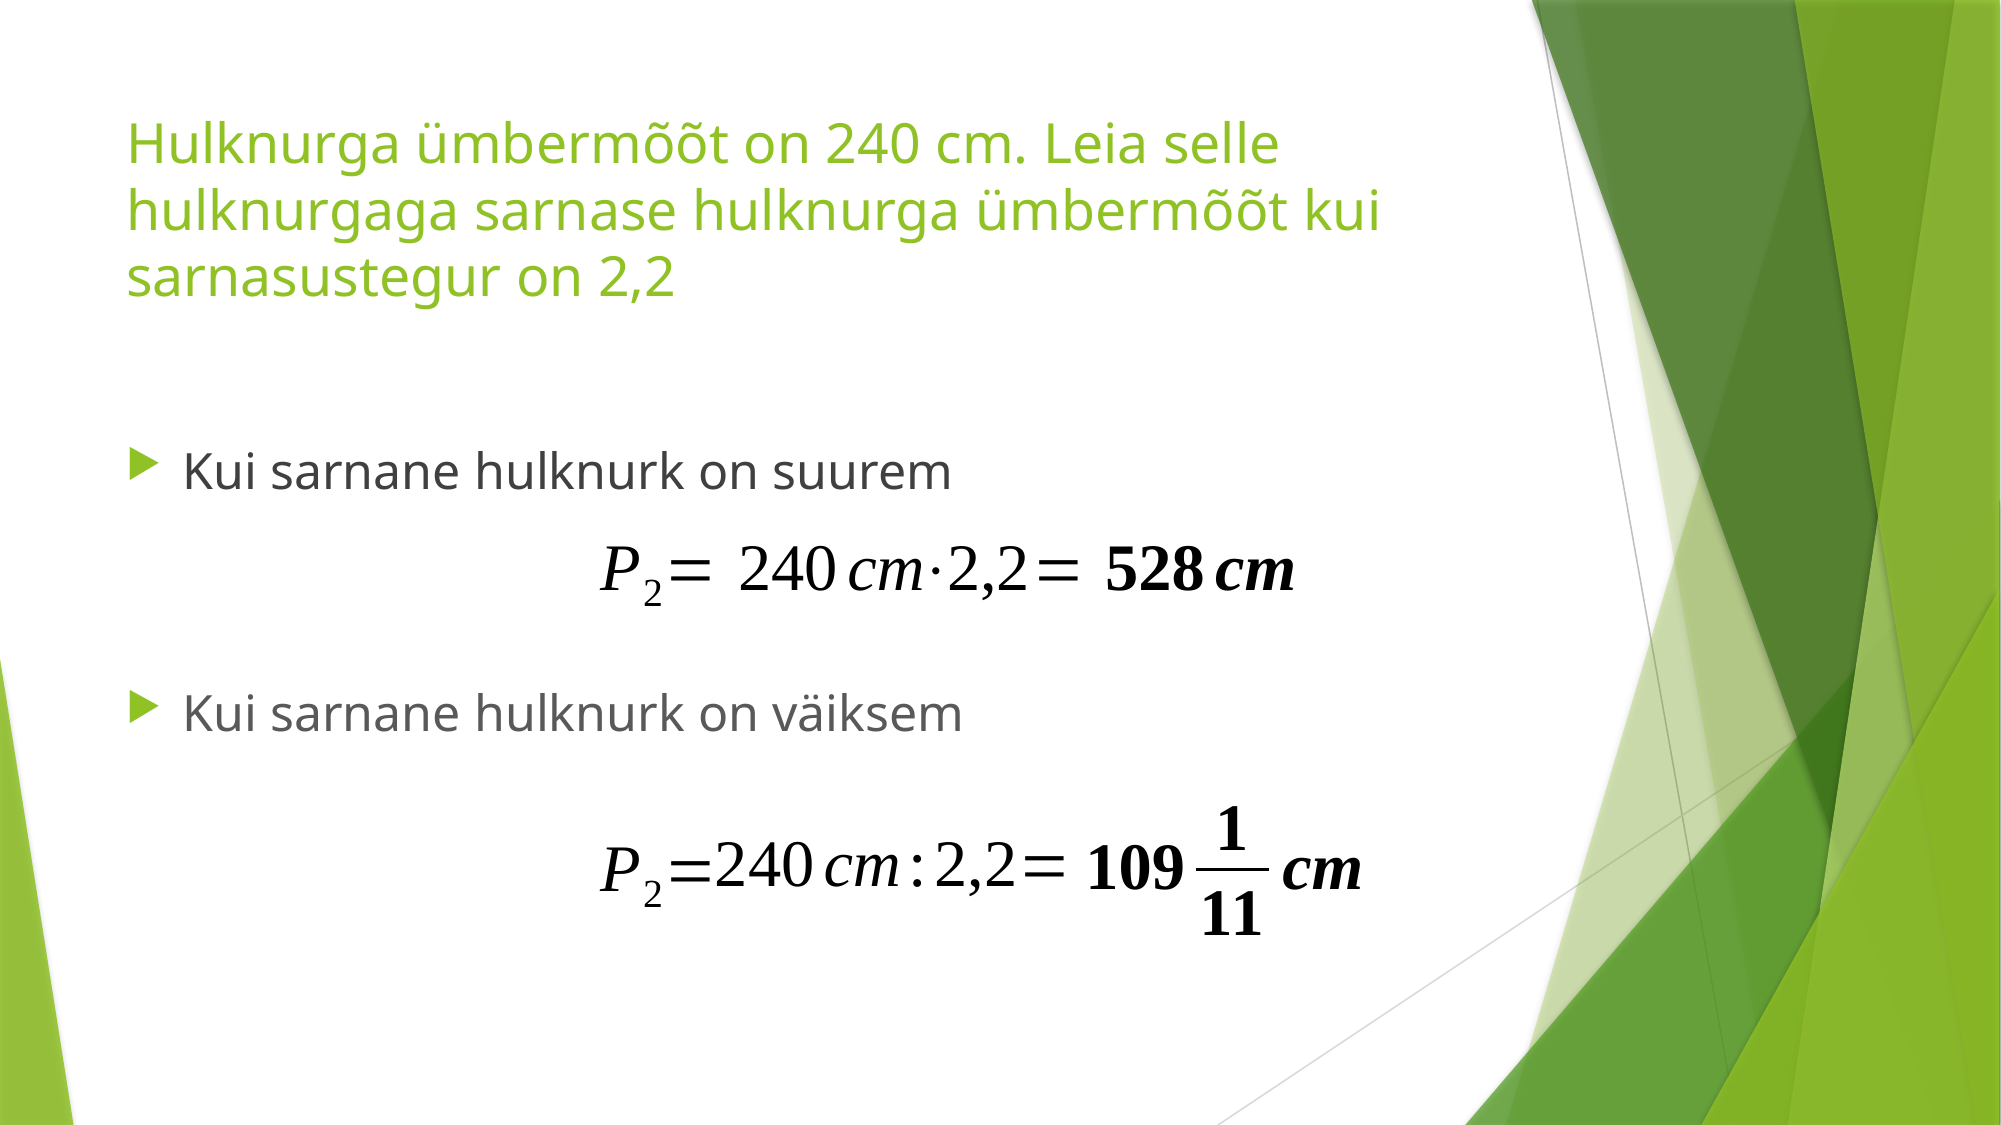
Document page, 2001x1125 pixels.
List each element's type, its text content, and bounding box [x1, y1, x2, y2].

chart [1098, 531, 1303, 606]
list Kui sarnane hulknurk on suurem Kui sarnane hulknurk on väiksem [111, 431, 1734, 1016]
chart [590, 531, 725, 615]
chart [732, 531, 1093, 606]
chart [590, 791, 1369, 949]
title Hulknurga ümbermõõt on 240 cm. Leia selle hulknurgaga sarnase hulknurga ümbermõõt kui sarnasustegur on 2,2 [111, 100, 1522, 318]
